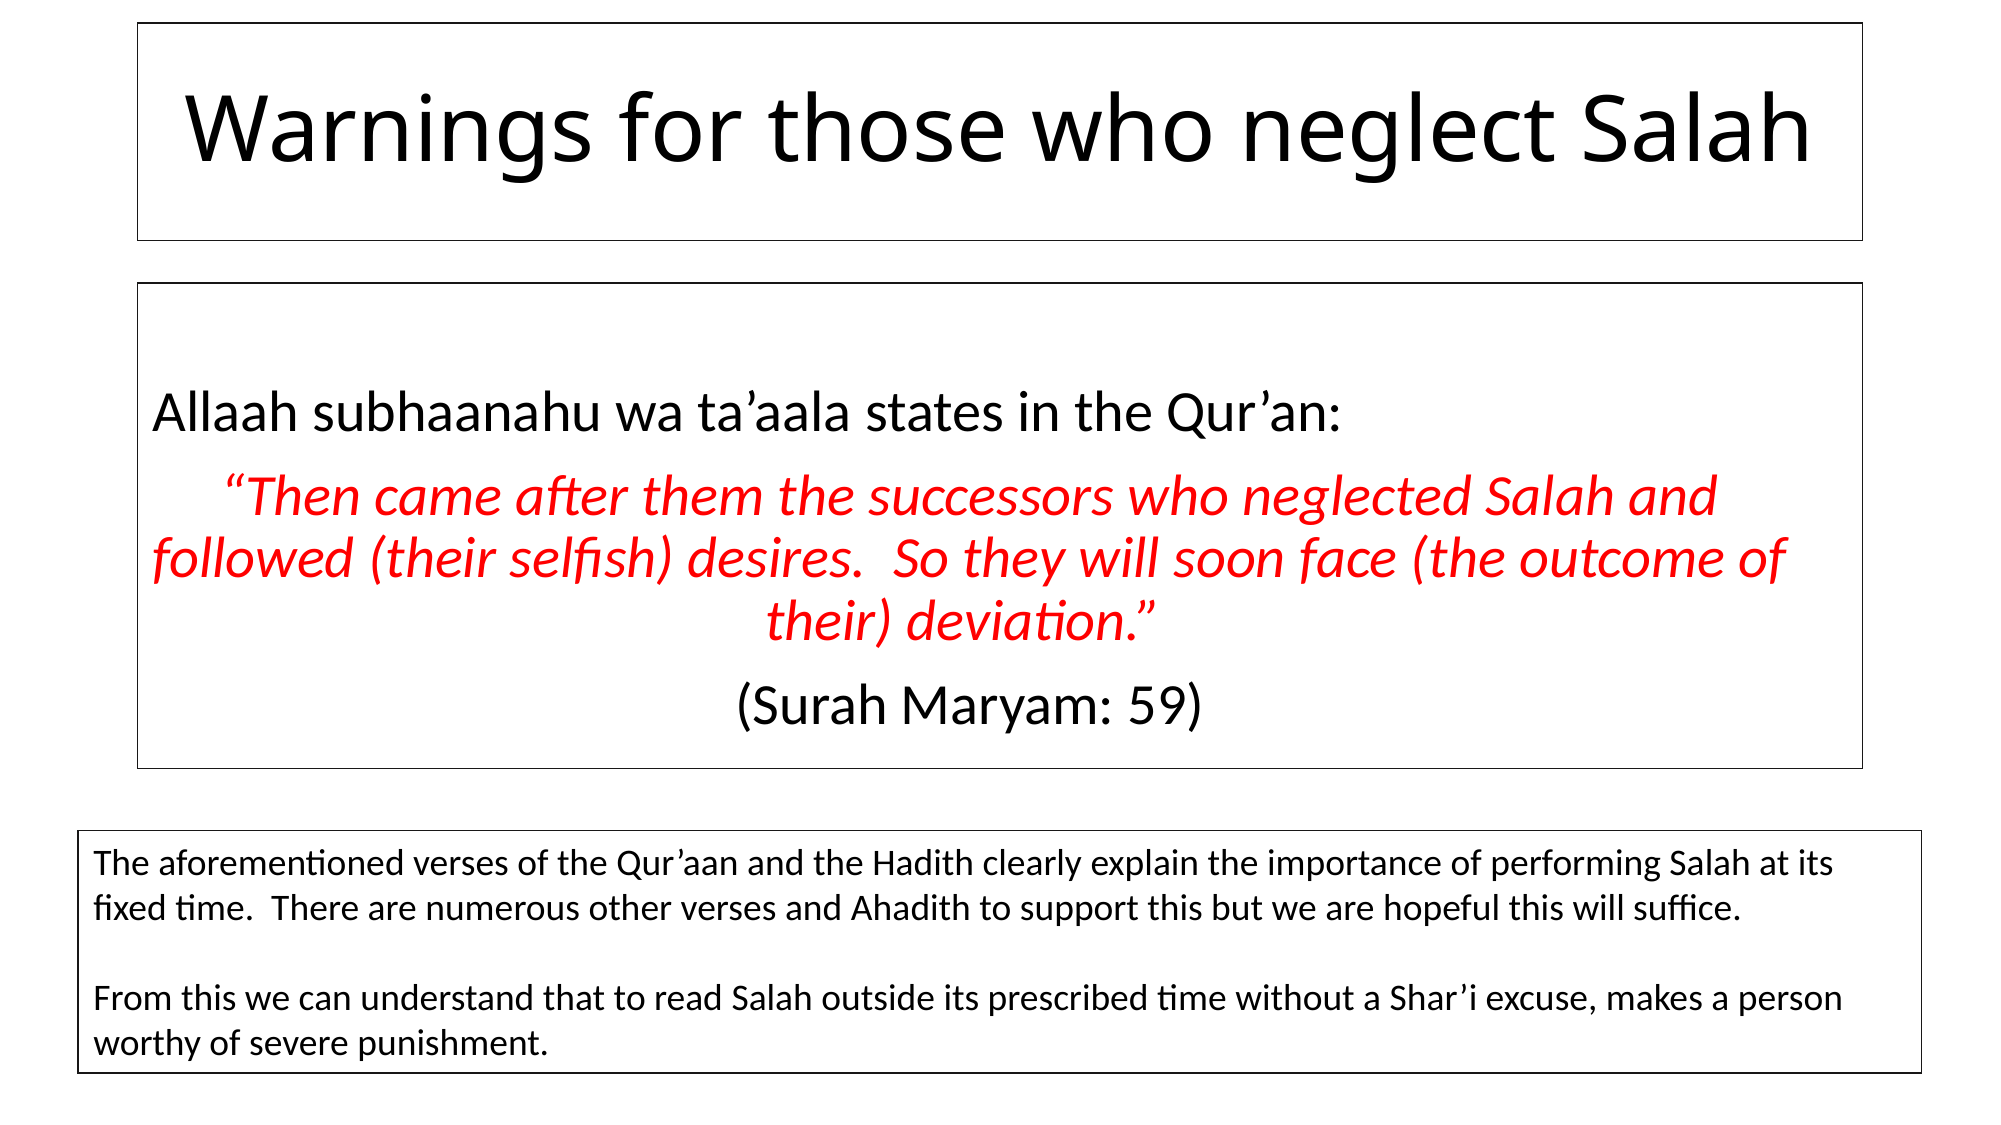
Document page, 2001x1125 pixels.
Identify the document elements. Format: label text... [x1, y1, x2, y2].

text_box The aforementioned verses of the Qur’aan and the Hadith clearly explain the importance of performing Salah at its fixed time. There are numerous other verses and Ahadith to support this but we are hopeful this will suffice. From this we can understand that to read Salah outside its prescribed time without a Shar’i excuse, makes a person worthy of severe punishment. [78, 830, 1922, 1073]
list Allaah subhaanahu wa ta’aala states in the Qur’an: “Then came after them the successors who neglected Salah and followed (their selfish) desires. So they will soon face (the outcome of their) deviation.” (Surah Maryam: 59) [137, 282, 1863, 769]
title Warnings for those who neglect Salah [137, 22, 1863, 241]
